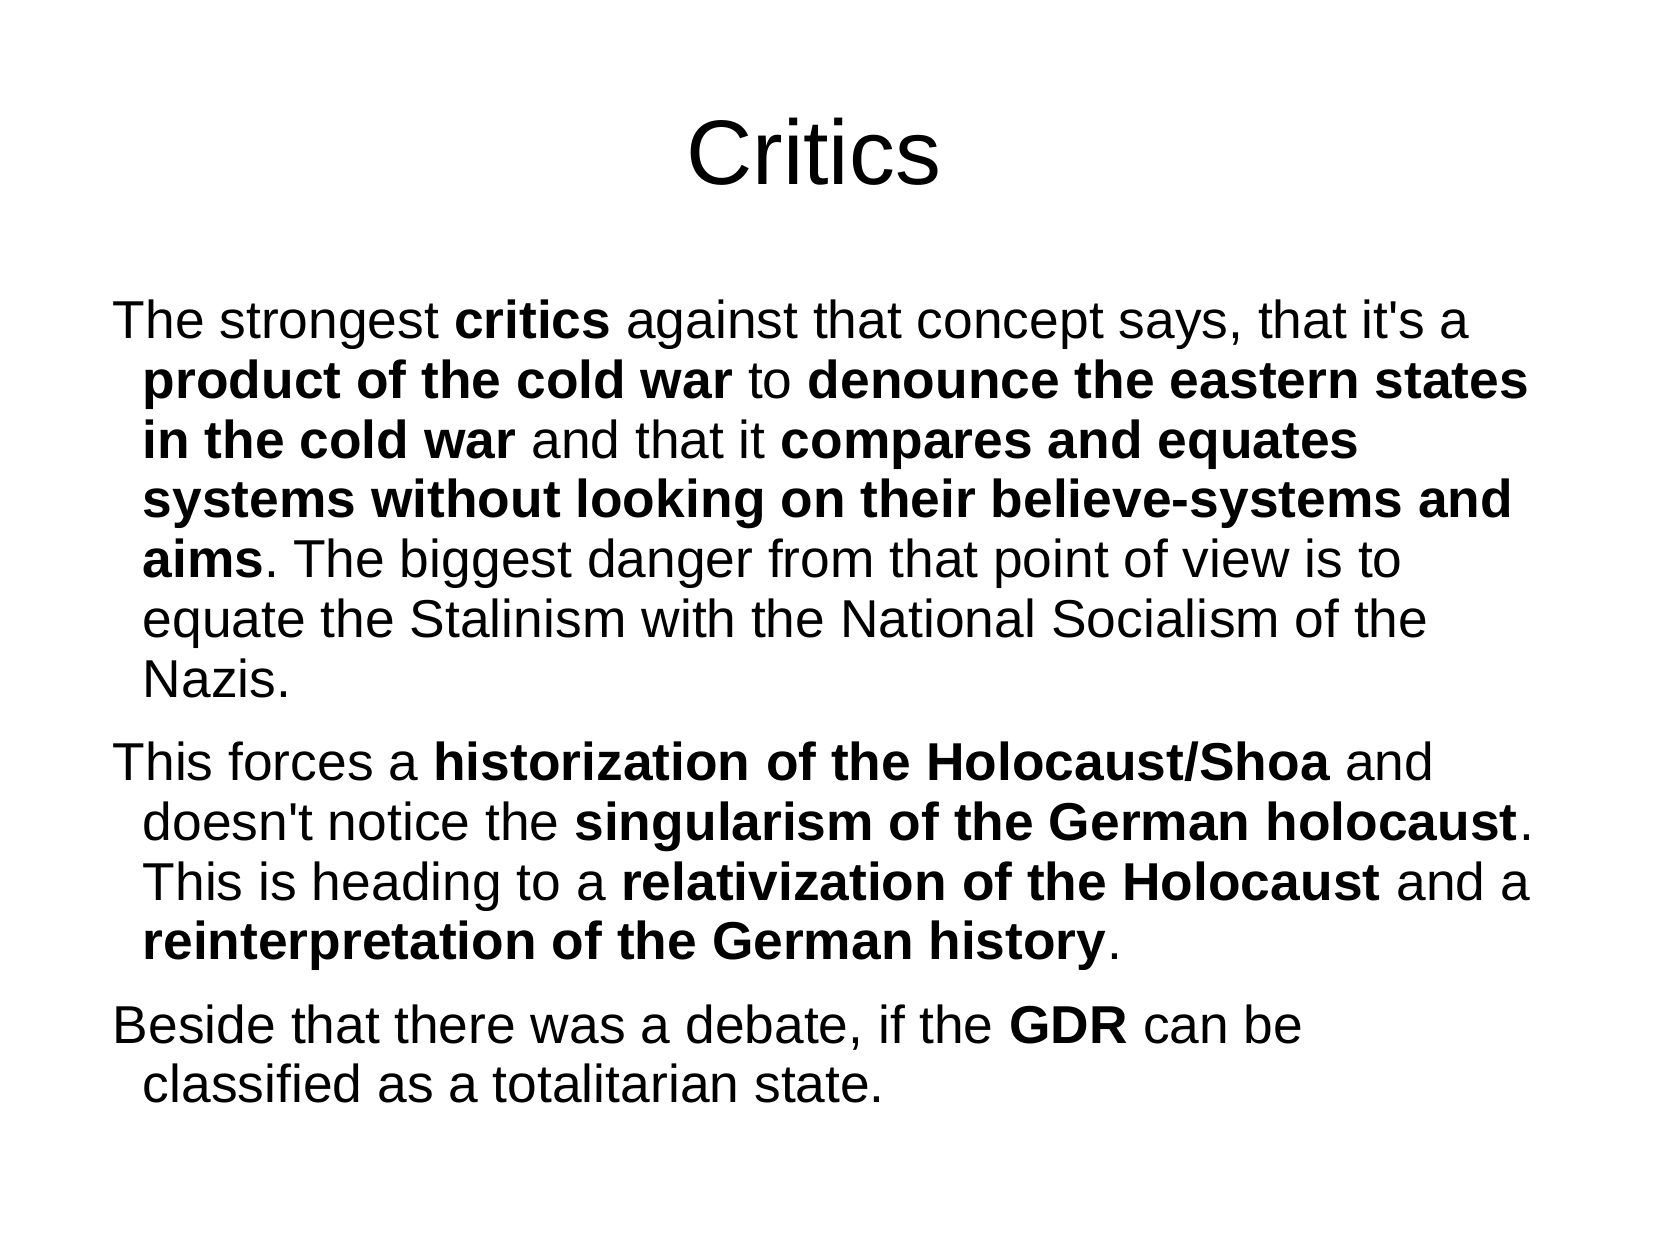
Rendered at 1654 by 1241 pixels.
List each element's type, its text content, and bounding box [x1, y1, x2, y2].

list The strongest critics against that concept says, that it's a product of the cold war to denounce the eastern states in the cold war and that it compares and equates systems without looking on their believe-systems and aims. The biggest danger from that point of view is to equate the Stalinism with the National Socialism of the Nazis. This forces a historization of the Holocaust/Shoa and doesn't notice the singularism of the German holocaust. This is heading to a relativization of the Holocaust and a reinterpretation of the German history. Beside that there was a debate, if the GDR can be classified as a totalitarian state. [82, 290, 1538, 1158]
title Critics [82, 49, 1571, 257]
